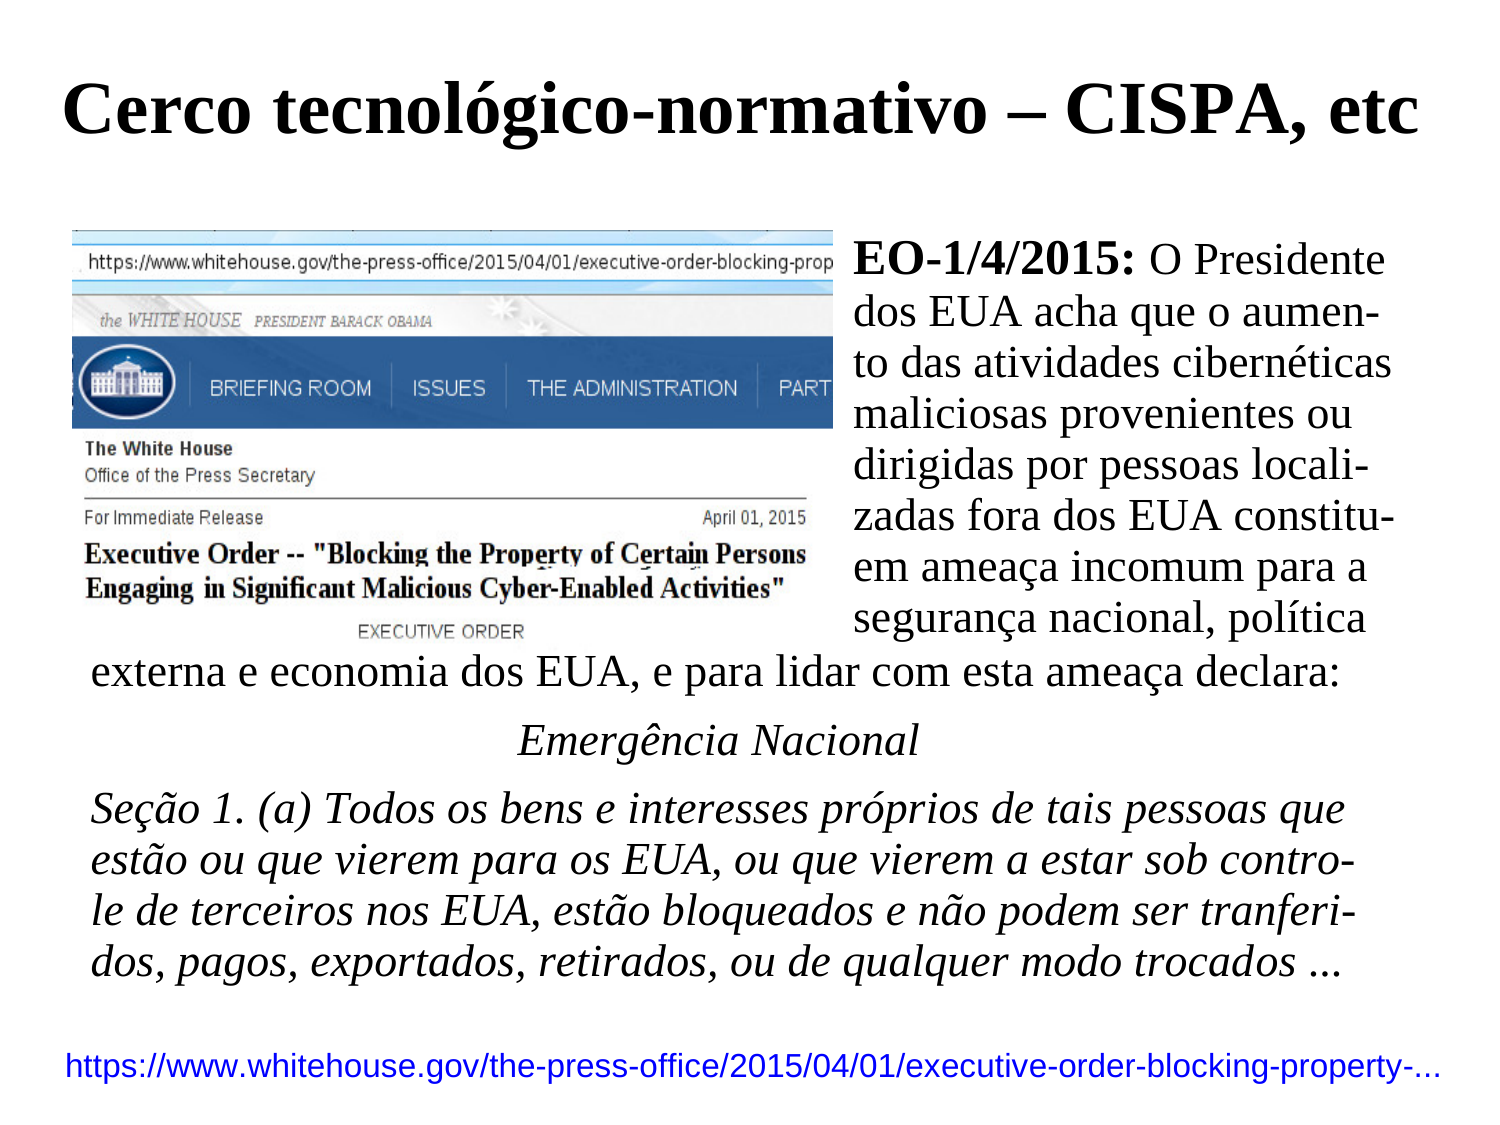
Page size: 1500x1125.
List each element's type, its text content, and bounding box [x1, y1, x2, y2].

title Cerco tecnológico-normativo – CISPA, etc [41, 52, 1441, 164]
text_box externa e economia dos EUA, e para lidar com esta ameaça declara: Emergência Nacional Seção 1. (a) Todos os bens e interesses próprios de tais pessoas que estão ou que vierem para os EUA, ou que vierem a estar sob contro- le de terceiros nos EUA, estão bloqueados e não podem ser tranferi- dos, pagos, exportados, retirados, ou de qualquer modo trocados ... [90, 645, 1404, 987]
text_box https://www.whitehouse.gov/the-press-office/2015/04/01/executive-order-blocking-property-... [64, 1039, 1453, 1077]
text_box EO-1/4/2015: O Presidente dos EUA acha que o aumen- to das atividades cibernéticas maliciosas provenientes ou dirigidas por pessoas locali- zadas fora dos EUA constitu- em ameaça incomum para a segurança nacional, política [853, 230, 1405, 695]
picture [72, 230, 833, 653]
